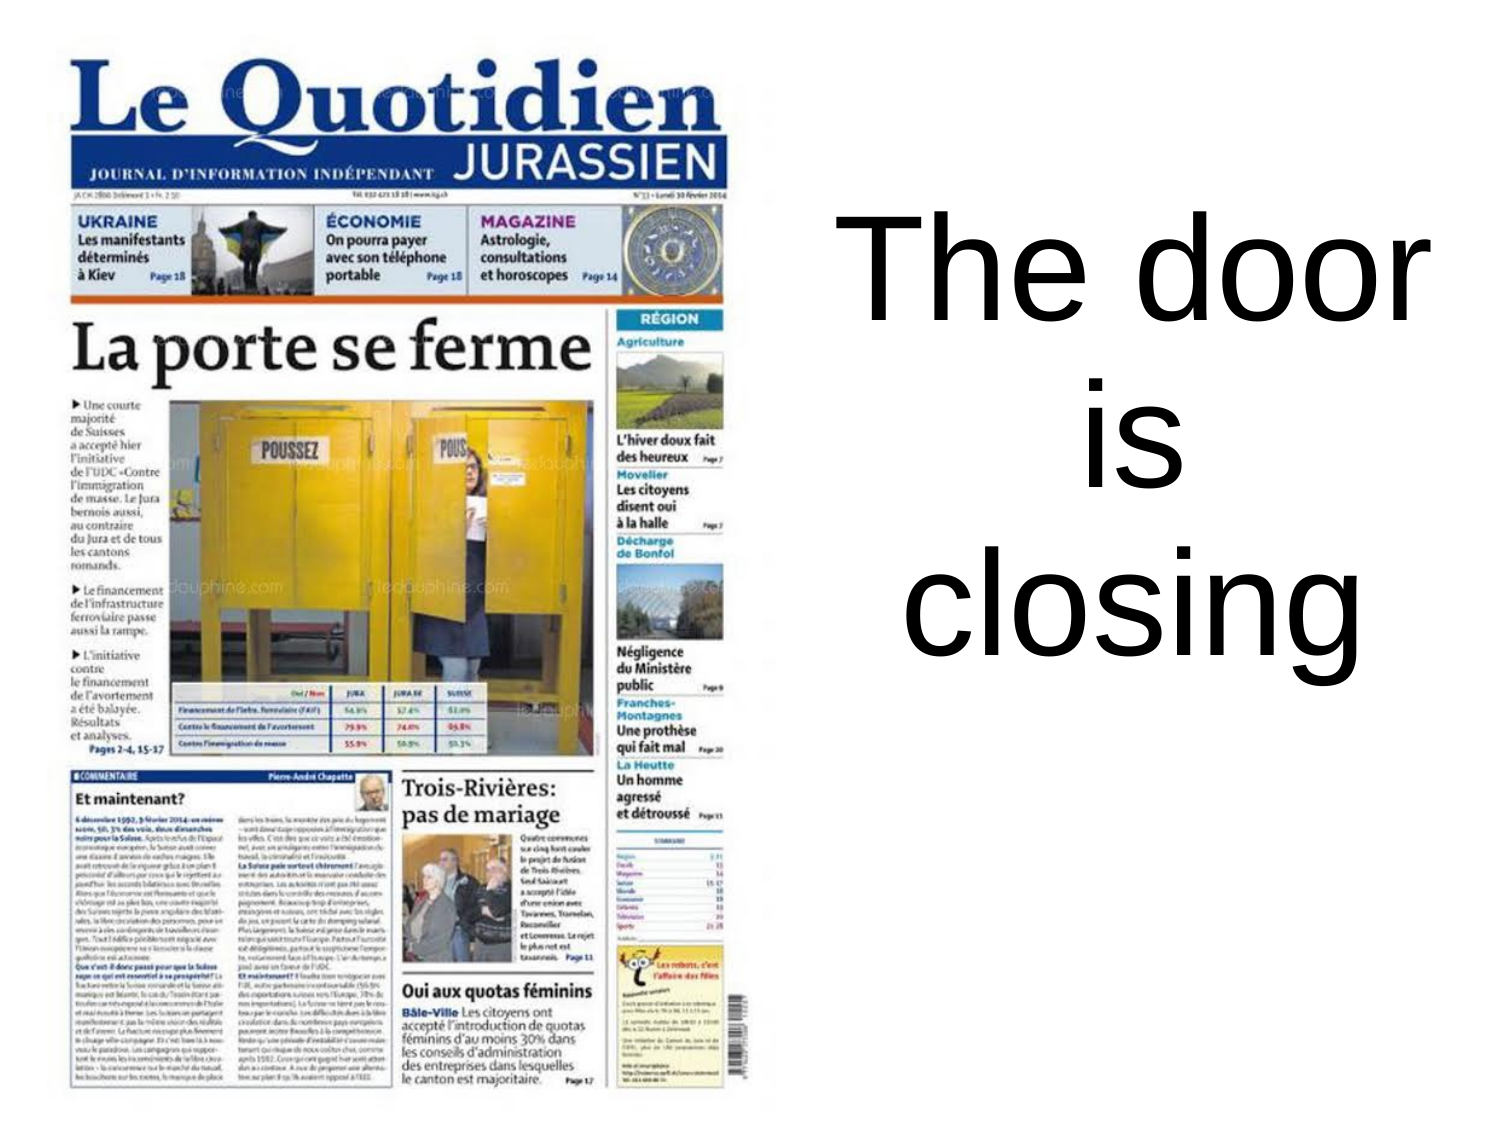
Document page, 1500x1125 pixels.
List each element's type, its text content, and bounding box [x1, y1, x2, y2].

text_box The door is closing [814, 177, 1453, 1030]
picture [47, 35, 777, 1111]
